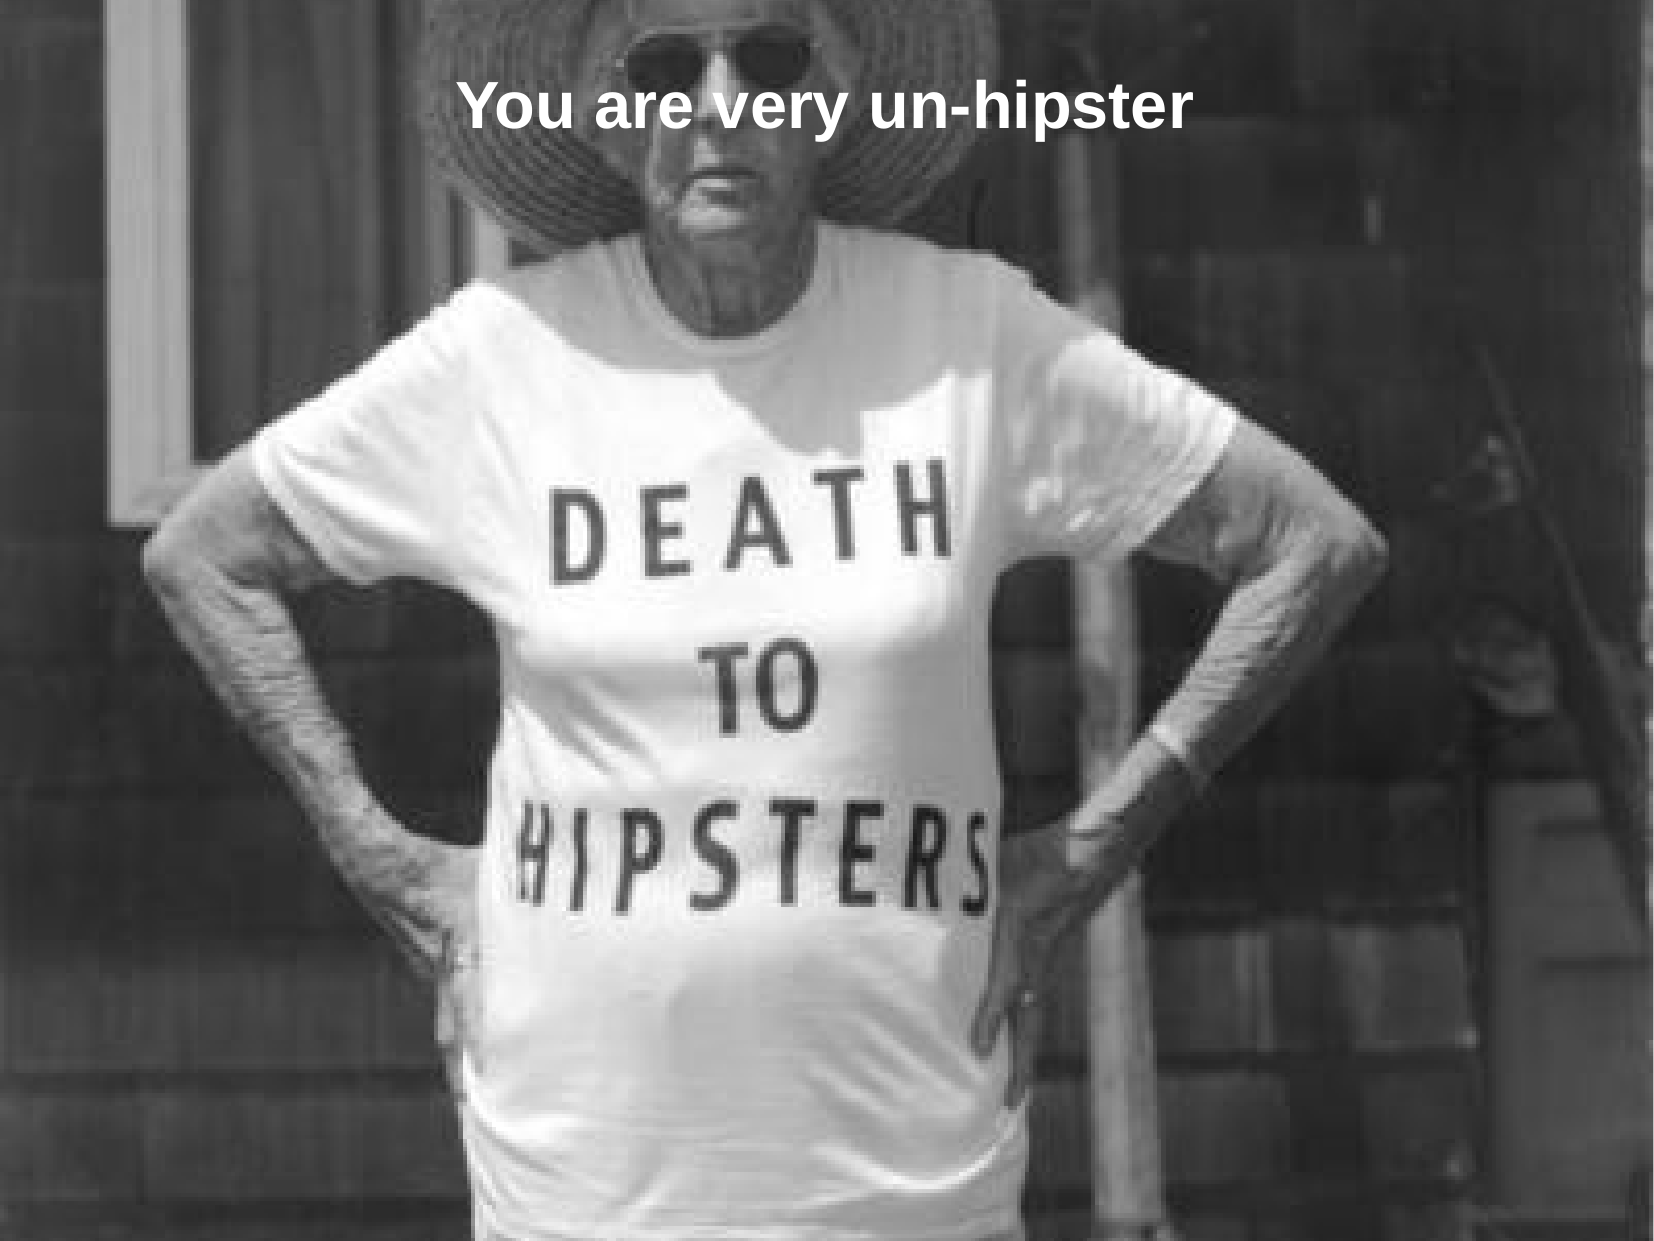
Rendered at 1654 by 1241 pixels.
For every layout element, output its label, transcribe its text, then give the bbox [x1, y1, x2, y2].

picture [0, 0, 1654, 1241]
title You are very un-hipster [30, 30, 1621, 181]
